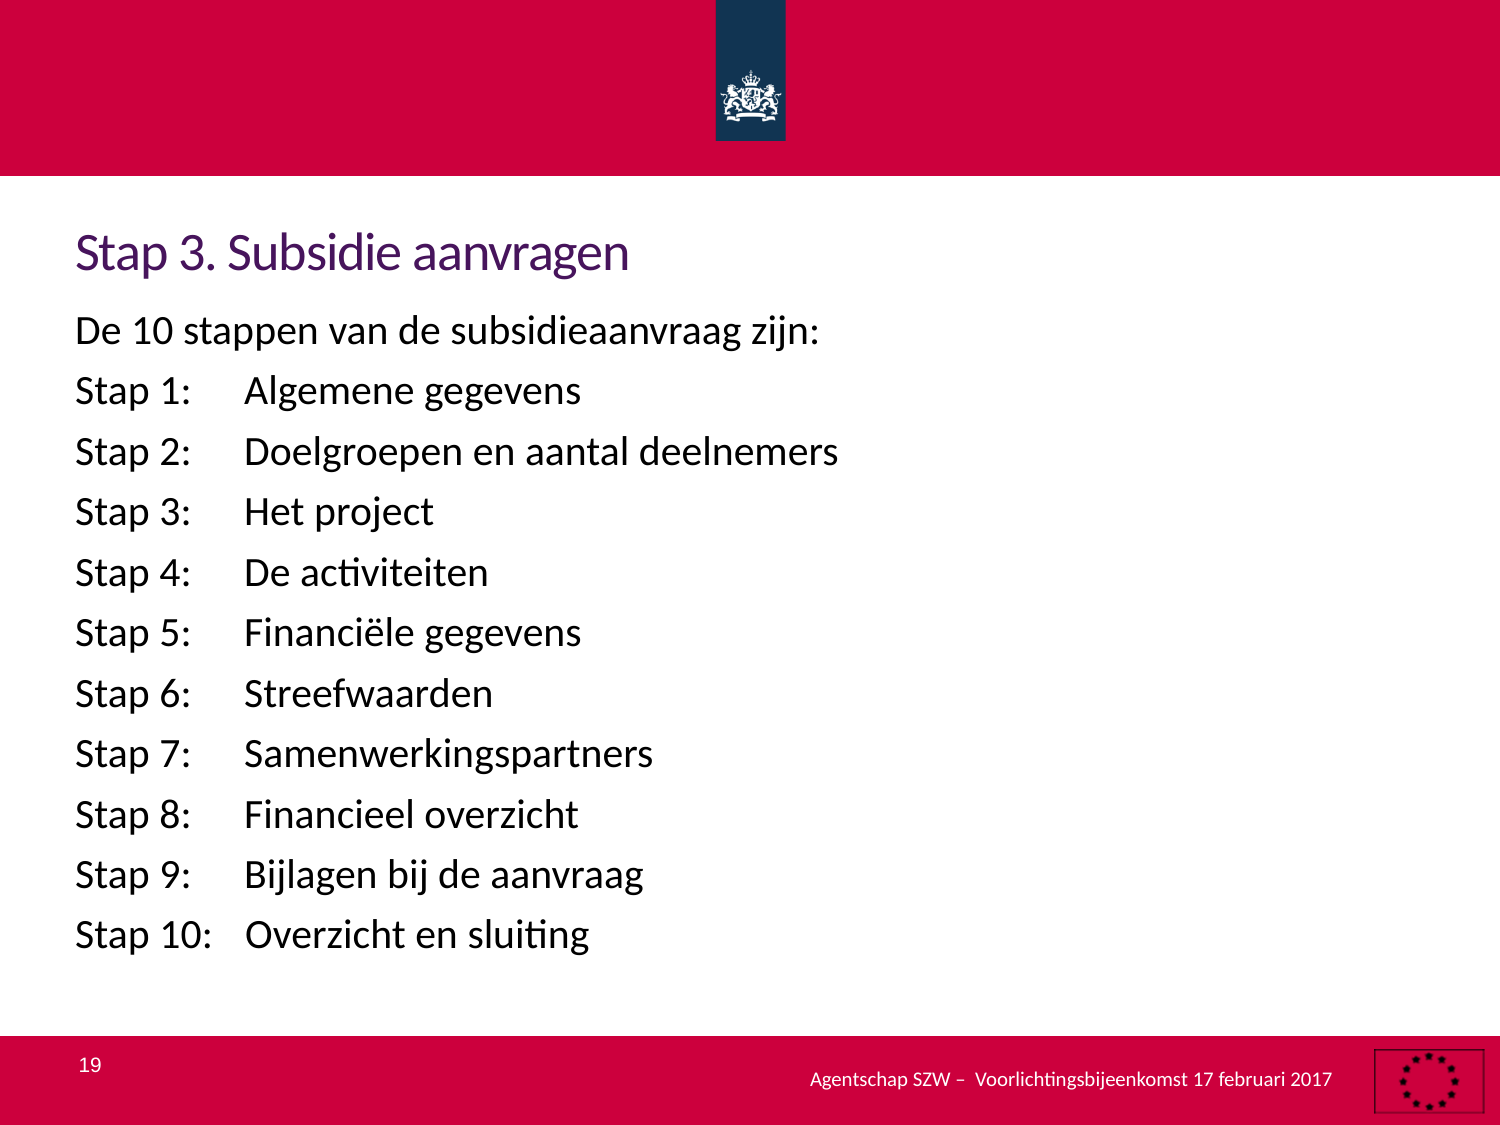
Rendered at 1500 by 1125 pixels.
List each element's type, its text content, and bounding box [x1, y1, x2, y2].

text_box [63, 1043, 181, 1104]
text_box Agentschap SZW – Voorlichtingsbijeenkomst 17 februari 2017 [795, 1058, 1374, 1109]
picture [1374, 1049, 1486, 1115]
title Stap 3. Subsidie aanvragen [60, 202, 1401, 295]
list De 10 stappen van de subsidieaanvraag zijn: Stap 1: Algemene gegevens Stap 2: Doelgroepen en aantal deelnemers Stap 3: Het project Stap 4: De activiteiten Stap 5: Financiële gegevens Stap 6: Streefwaarden Stap 7: Samenwerkingspartners Stap 8: Financieel overzicht Stap 9: Bijlagen bij de aanvraag Stap 10: Overzicht en sluiting [60, 295, 1401, 1010]
